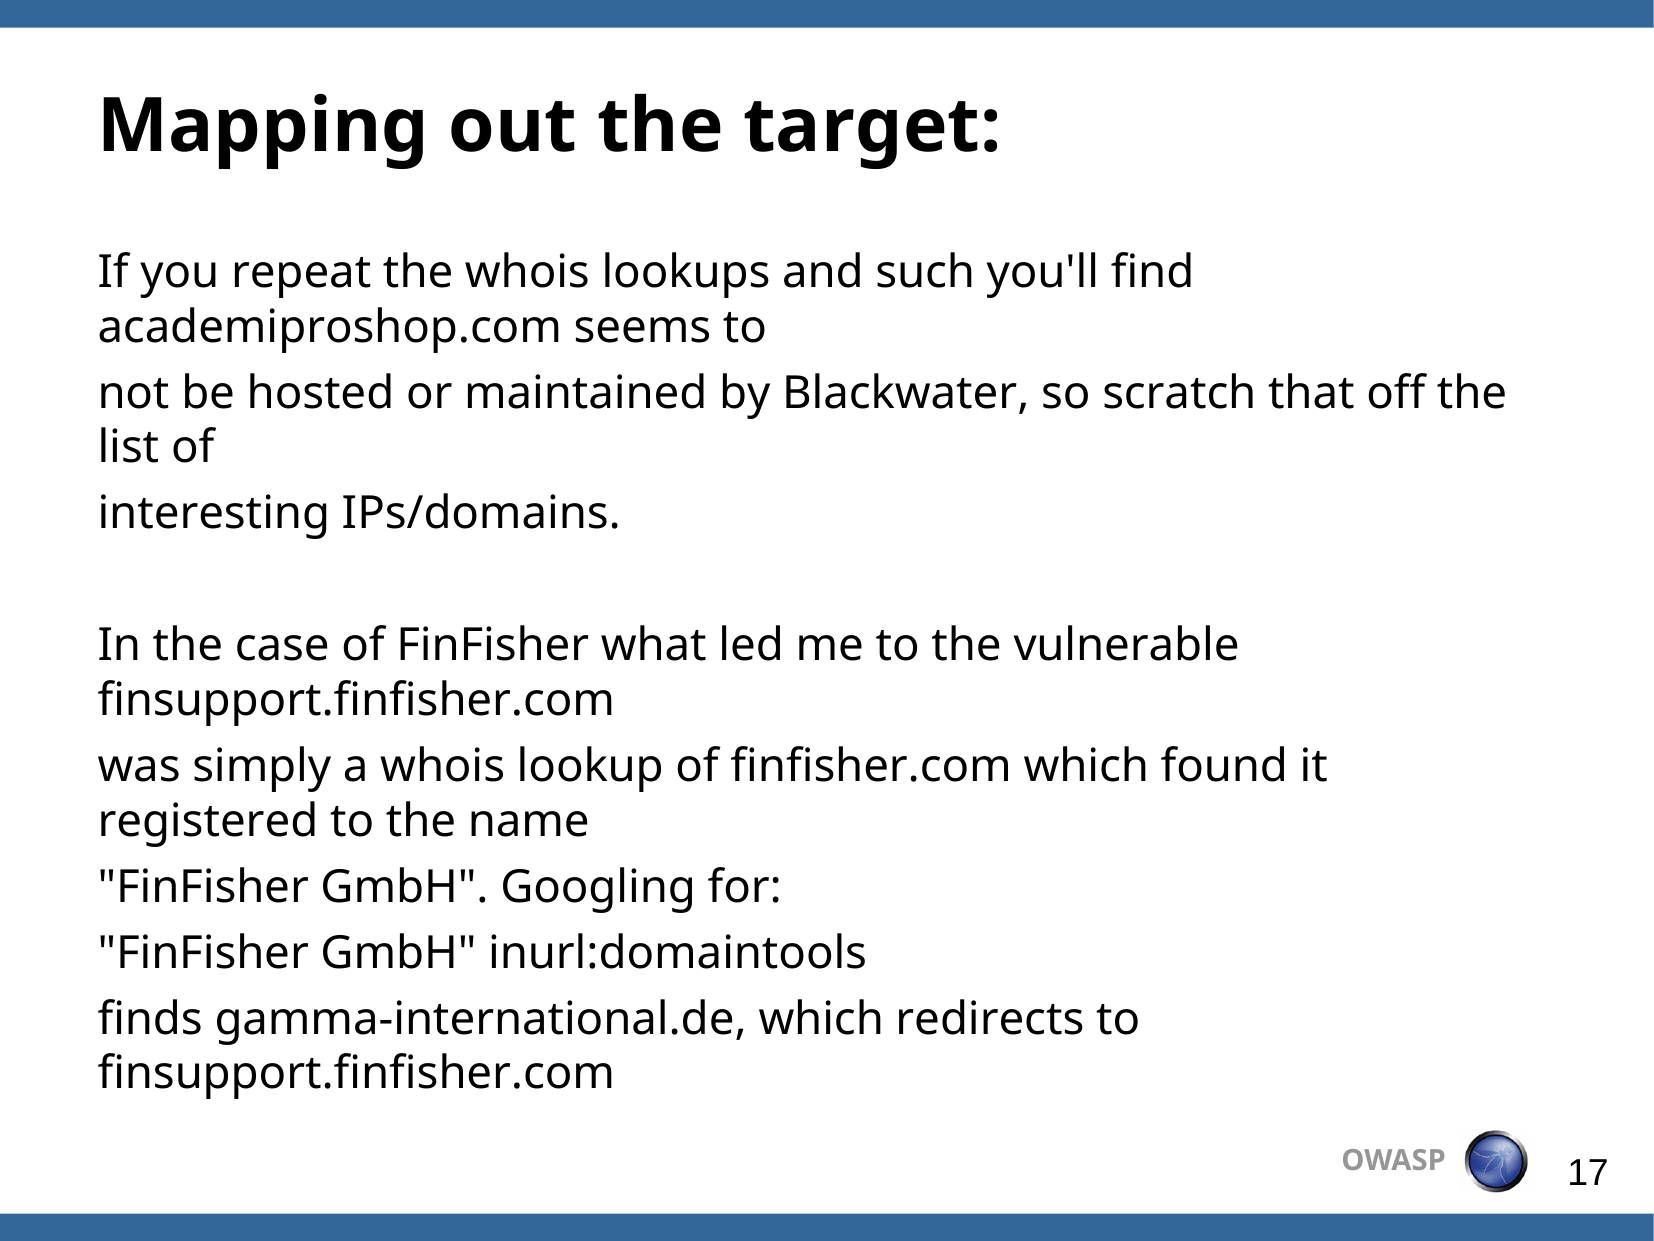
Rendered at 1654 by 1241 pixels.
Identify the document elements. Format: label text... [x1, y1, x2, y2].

picture [1460, 1129, 1530, 1193]
title Mapping out the target: [82, 35, 1571, 207]
list If you repeat the whois lookups and such you'll find academiproshop.com seems to not be hosted or maintained by Blackwater, so scratch that off the list of interesting IPs/domains. In the case of FinFisher what led me to the vulnerable finsupport.finfisher.com was simply a whois lookup of finfisher.com which found it registered to the name "FinFisher GmbH". Googling for: "FinFisher GmbH" inurl:domaintools finds gamma-international.de, which redirects to finsupport.finfisher.com [82, 234, 1571, 1108]
